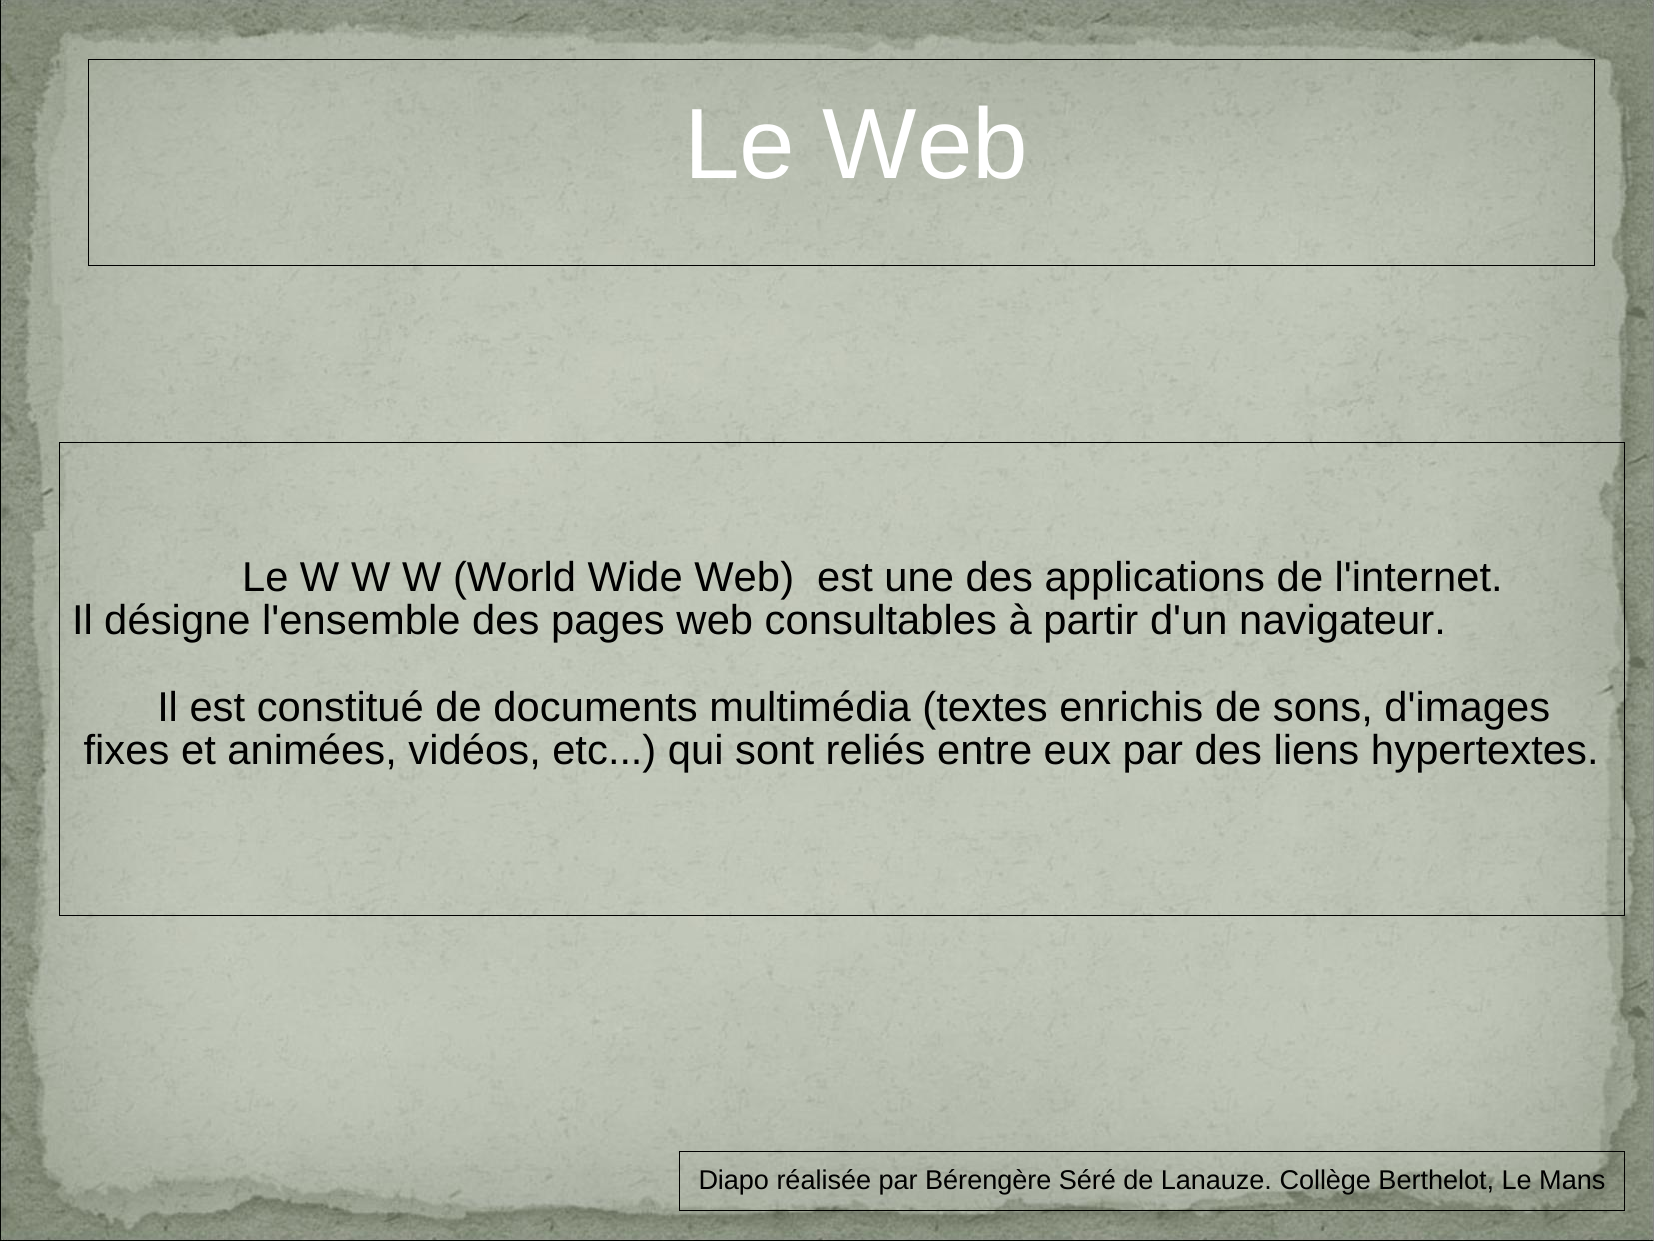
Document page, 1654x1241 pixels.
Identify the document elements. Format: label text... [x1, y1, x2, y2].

text_box Le W W W (World Wide Web) est une des applications de l'internet. Il désigne l'ensemble des pages web consultables à partir d'un navigateur. Il est constitué de documents multimédia (textes enrichis de sons, d'images fixes et animées, vidéos, etc...) qui sont reliés entre eux par des liens hypertextes. [59, 442, 1625, 916]
text_box Diapo réalisée par Bérengère Séré de Lanauze. Collège Berthelot, Le Mans [679, 1151, 1625, 1211]
picture [0, 0, 1654, 1241]
text_box Le Web [147, 88, 1565, 237]
